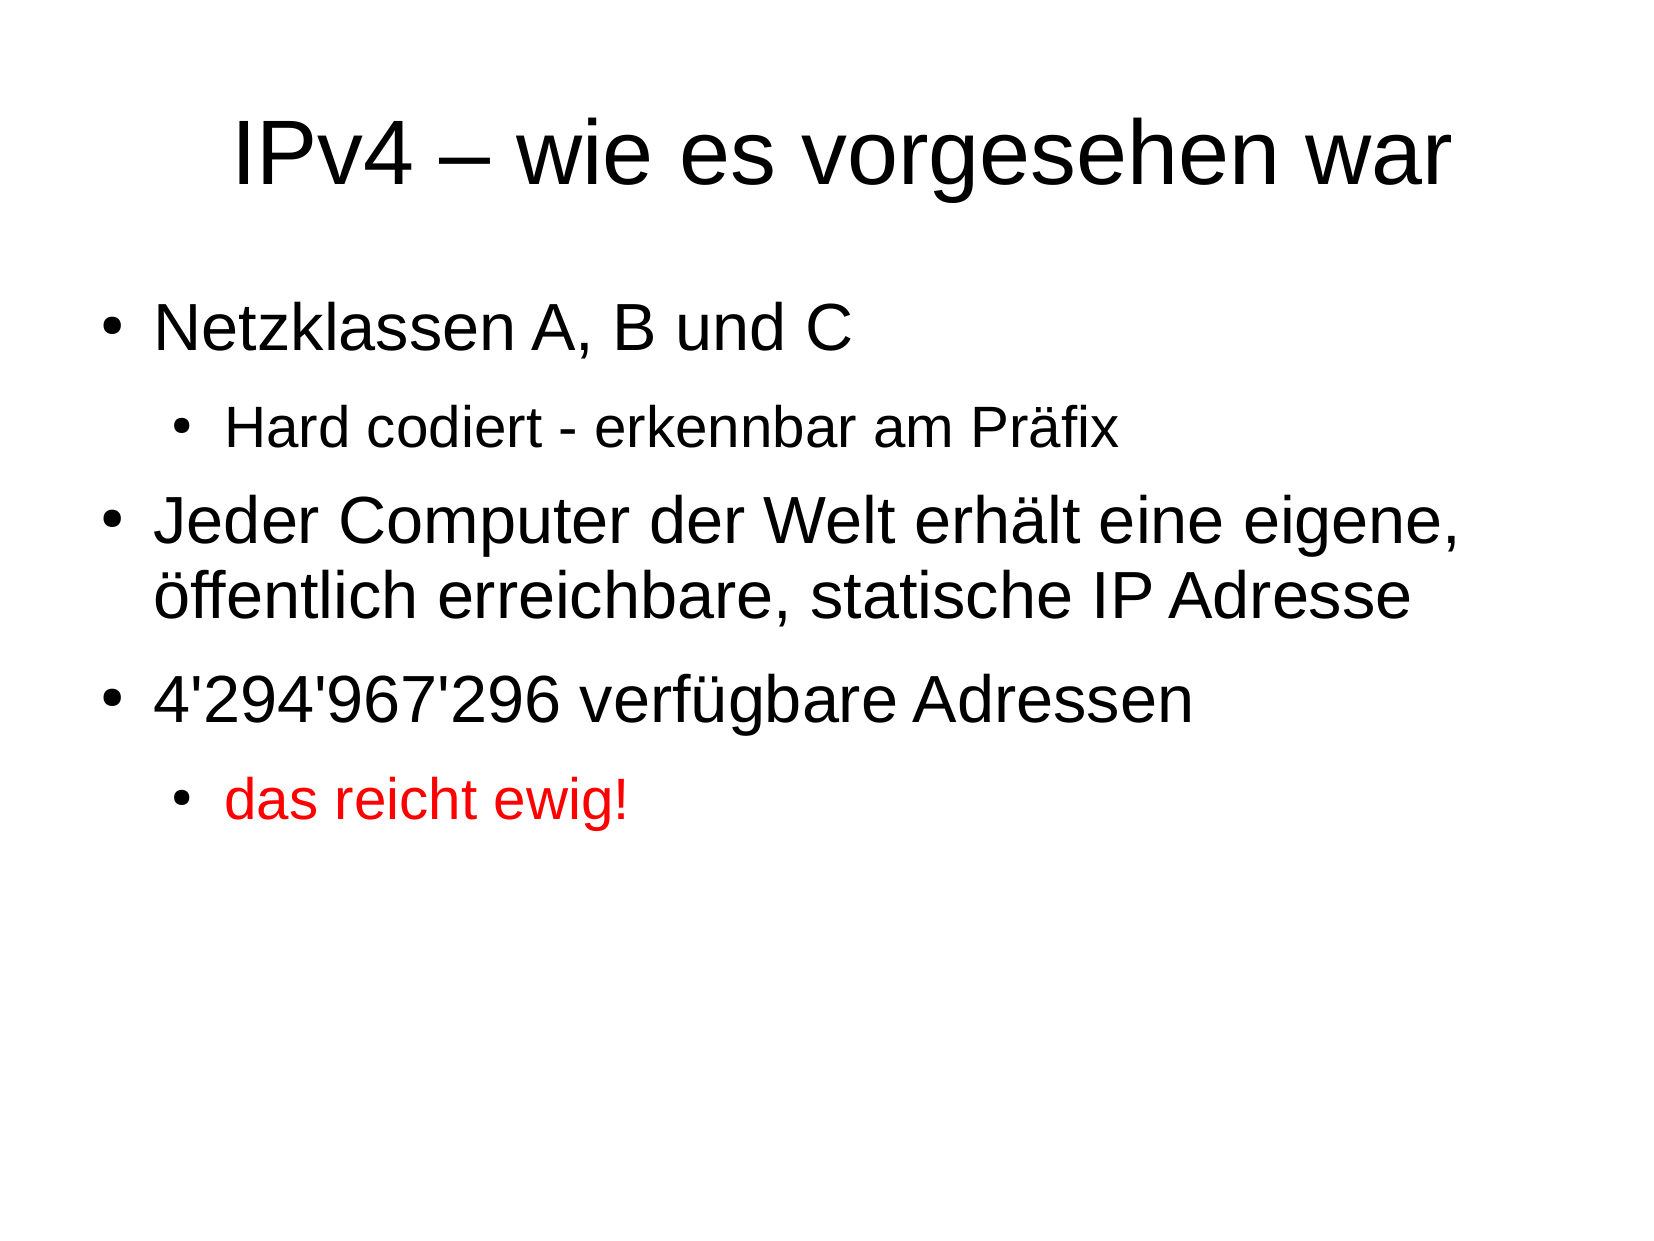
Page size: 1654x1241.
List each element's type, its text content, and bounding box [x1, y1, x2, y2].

list Netzklassen A, B und C Hard codiert - erkennbar am Präfix Jeder Computer der Welt erhält eine eigene, öffentlich erreichbare, statische IP Adresse 4'294'967'296 verfügbare Adressen das reicht ewig! [82, 290, 1571, 1109]
title IPv4 – wie es vorgesehen war [82, 49, 1571, 257]
